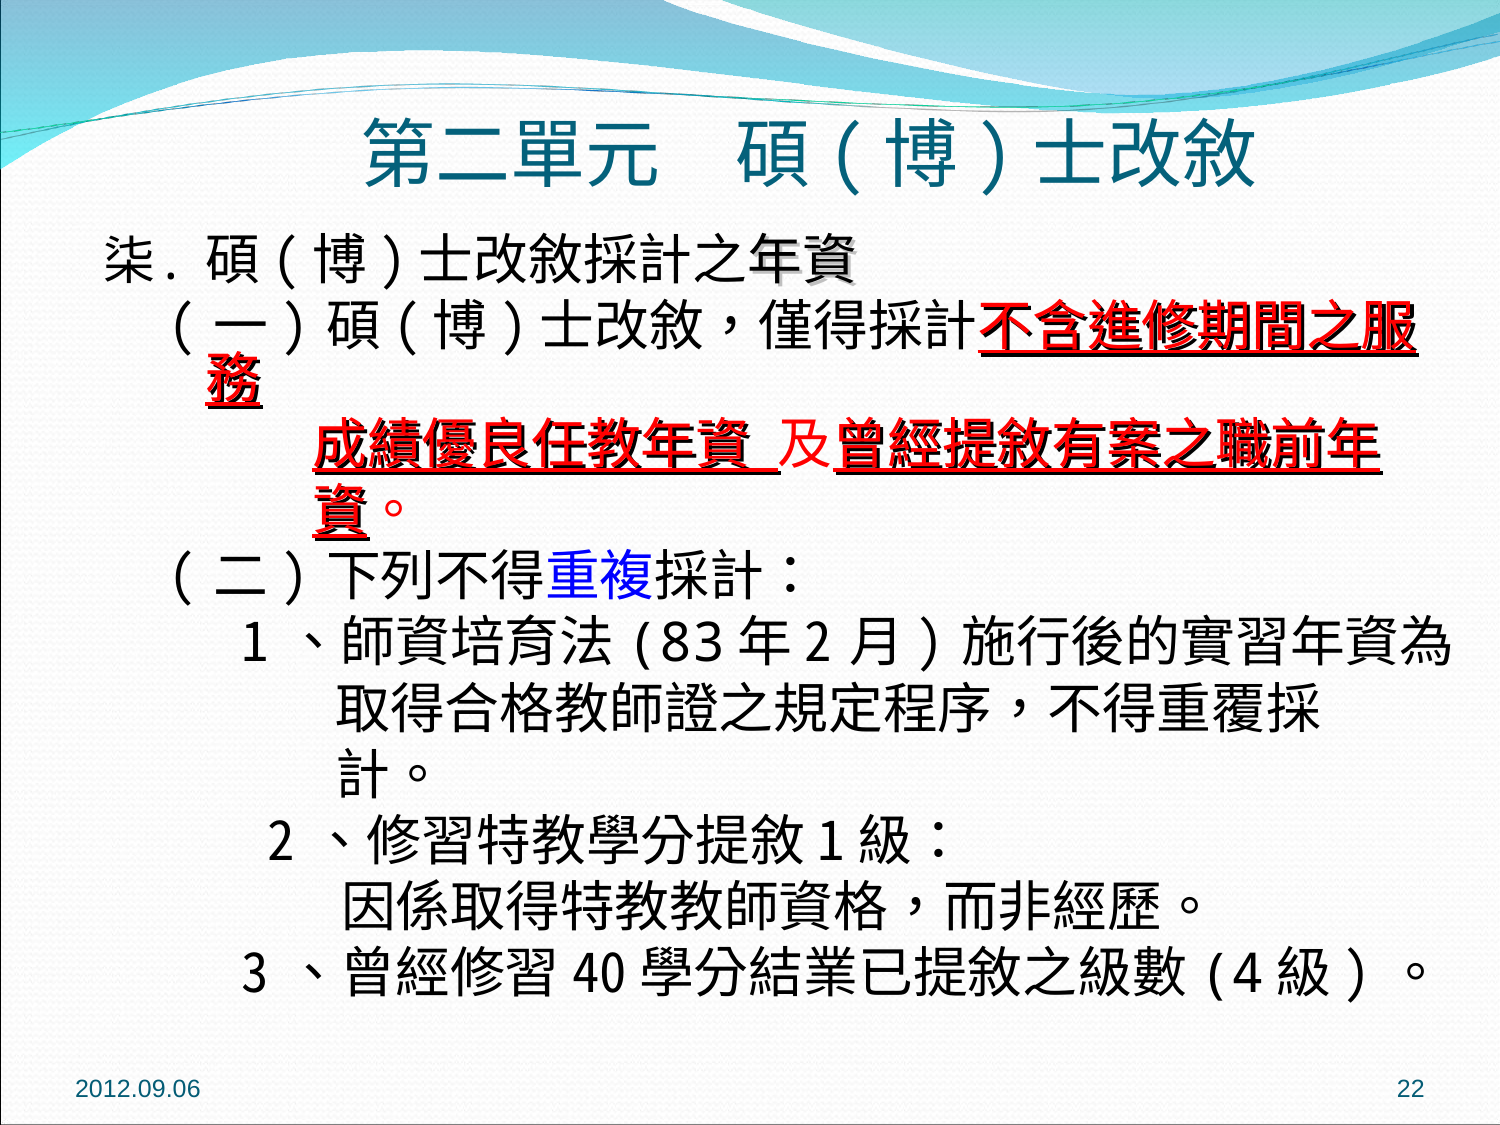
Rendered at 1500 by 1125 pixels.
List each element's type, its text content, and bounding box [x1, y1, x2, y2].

text_box <number> [1299, 1042, 1426, 1103]
picture [0, 0, 1500, 1125]
text_box 2012.09.06 [74, 1042, 426, 1103]
text_box 第二單元 碩(博)士改敘 [171, 46, 1447, 197]
list 碩(博)士改敘採計之年資 (一)碩(博)士改敘，僅得採計不含進修期間之服務 成績優良任教年資 及曾經提敘有案之職前年 資。 (二)下列不得重複採計： 1、師資培育法(83年2月)施行後的實習年資為 取得合格教師證之規定程序，不得重覆採 計。 2、修習特教學分提敘1級： 因係取得特教教師資格，而非經歷。 3、曾經修習40學分結業已提敘之級數(4級)。 [88, 229, 1470, 1055]
